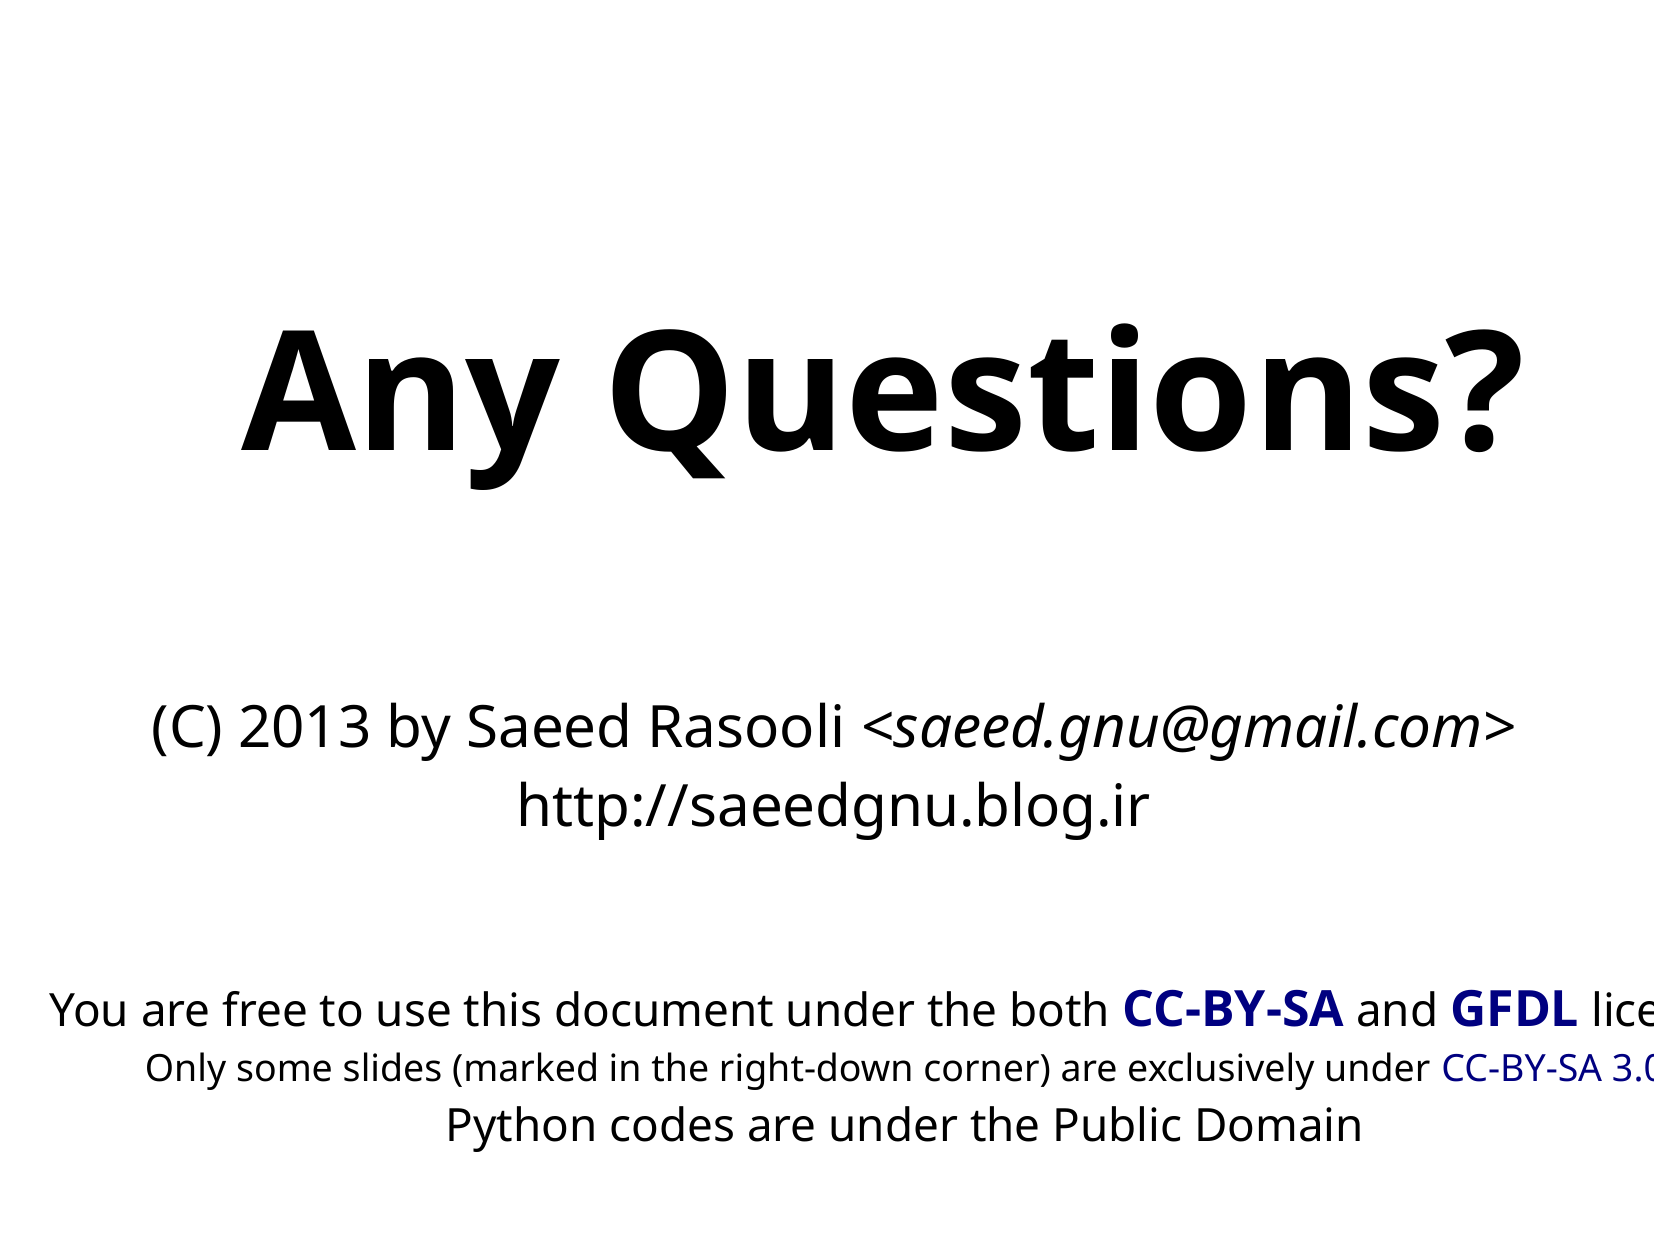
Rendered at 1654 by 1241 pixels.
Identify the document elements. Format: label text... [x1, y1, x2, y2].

text_box You are free to use this document under the both CC-BY-SA and GFDL licenses Only some slides (marked in the right-down corner) are exclusively under CC-BY-SA 3.0 Python codes are under the Public Domain [34, 965, 1627, 1208]
text_box (C) 2013 by Saeed Rasooli <saeed.gnu@gmail.com> http://saeedgnu.blog.ir [107, 677, 1561, 885]
text_box Any Questions? [226, 264, 1453, 581]
